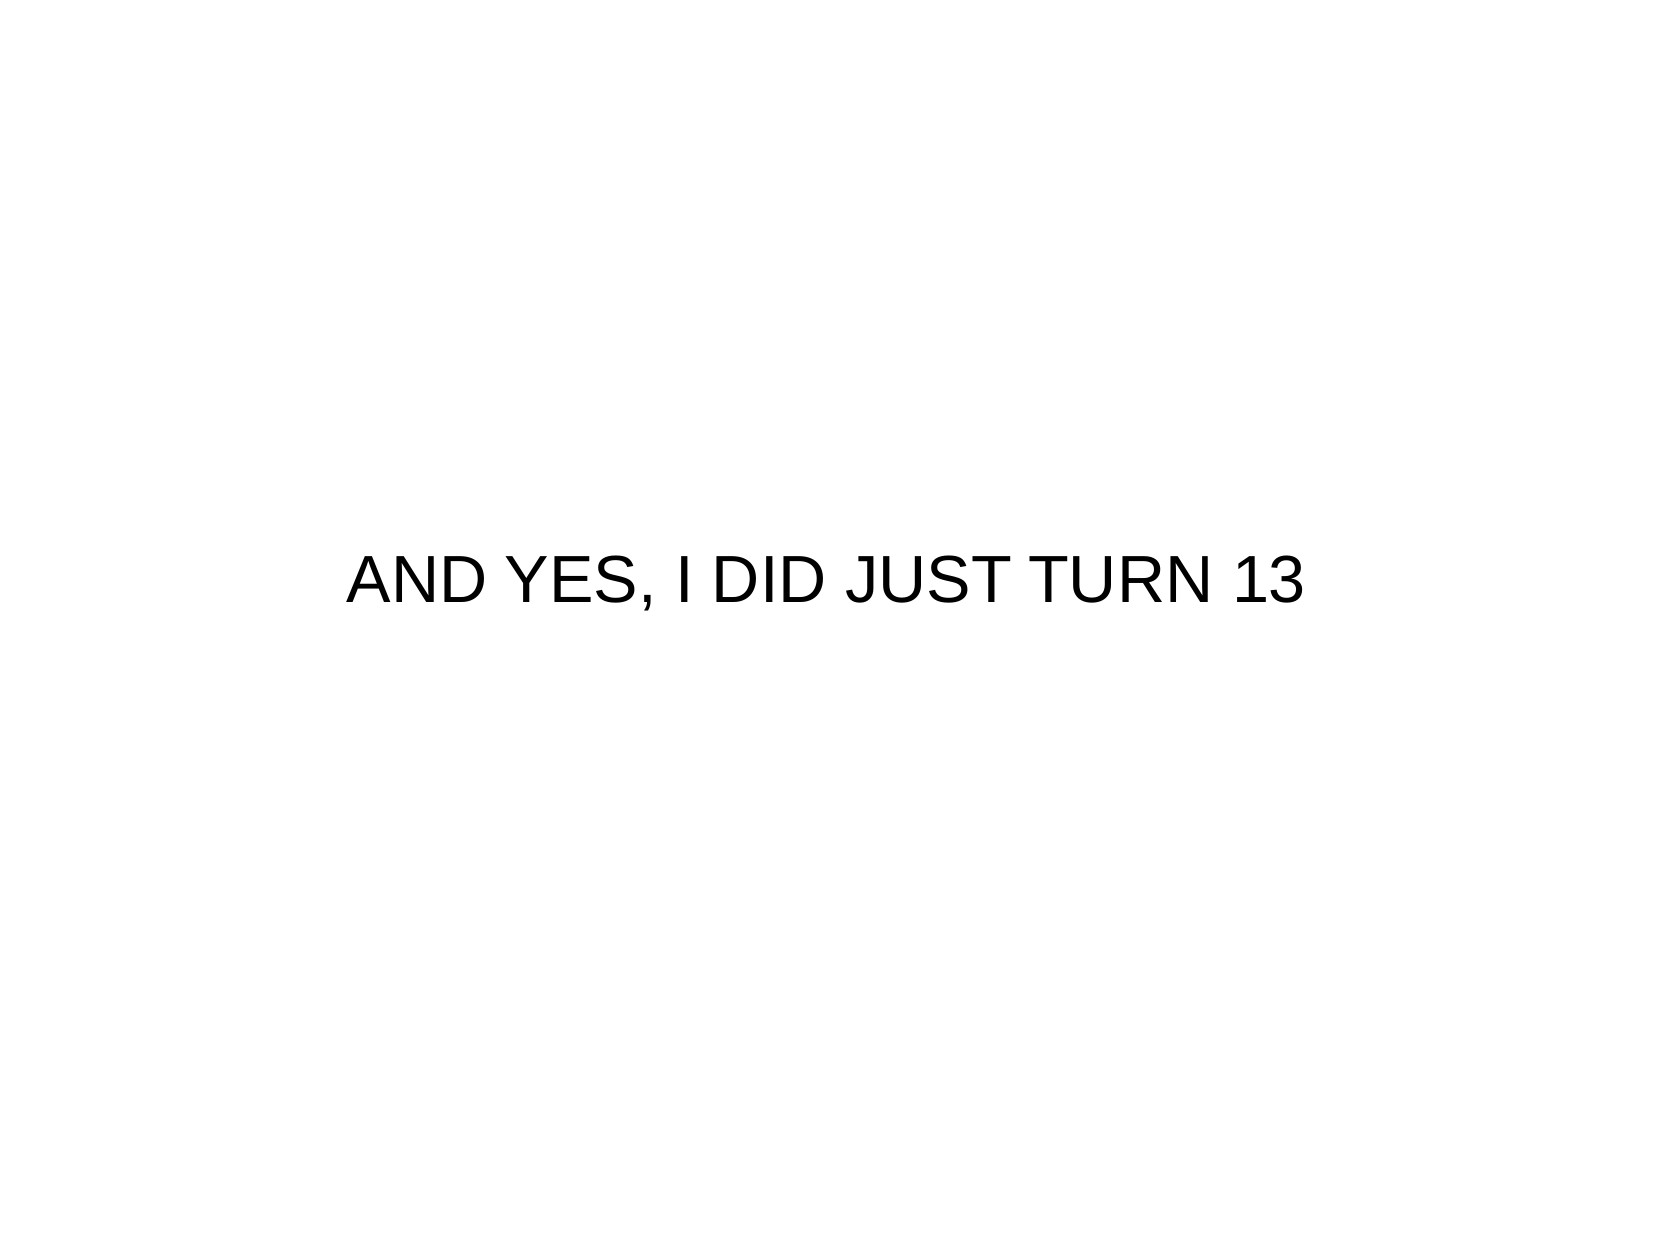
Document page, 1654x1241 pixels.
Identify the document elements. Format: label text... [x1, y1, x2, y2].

subtitle AND YES, I DID JUST TURN 13 [82, 49, 1571, 1109]
